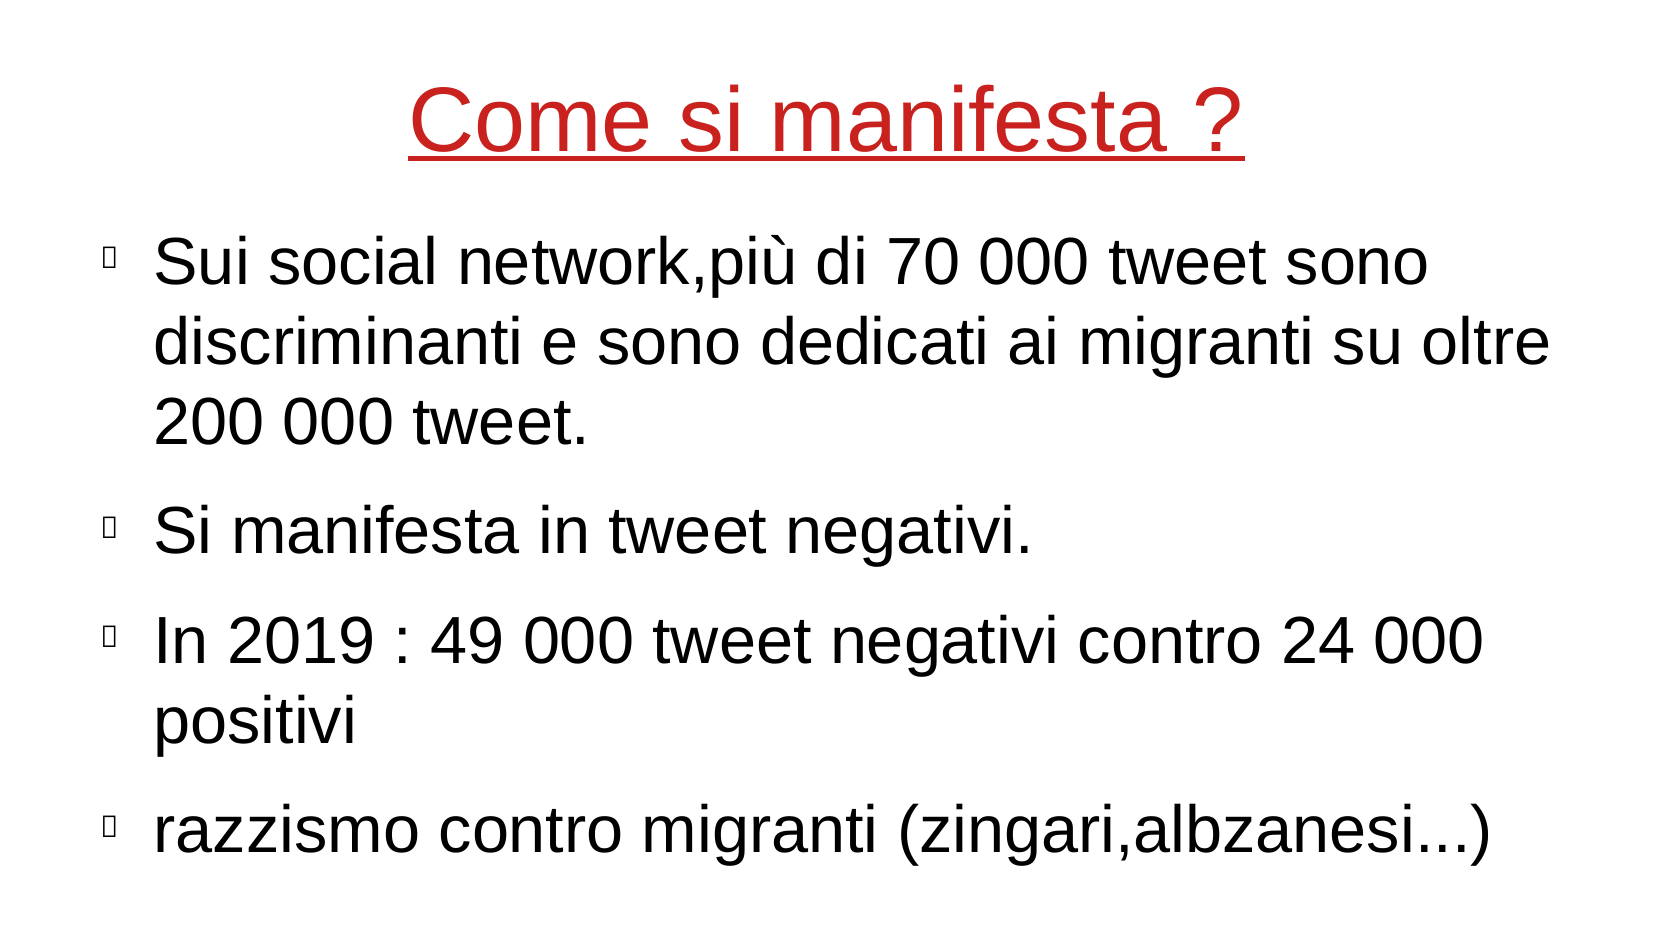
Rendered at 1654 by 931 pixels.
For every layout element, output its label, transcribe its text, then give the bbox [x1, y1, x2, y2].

text_box Sui social network,più di 70 000 tweet sono discriminanti e sono dedicati ai migranti su oltre 200 000 tweet. Si manifesta in tweet negativi. In 2019 : 49 000 tweet negativi contro 24 000 positivi razzismo contro migranti (zingari,albzanesi...) [82, 217, 1571, 757]
text_box Come si manifesta ? [82, 59, 1571, 170]
